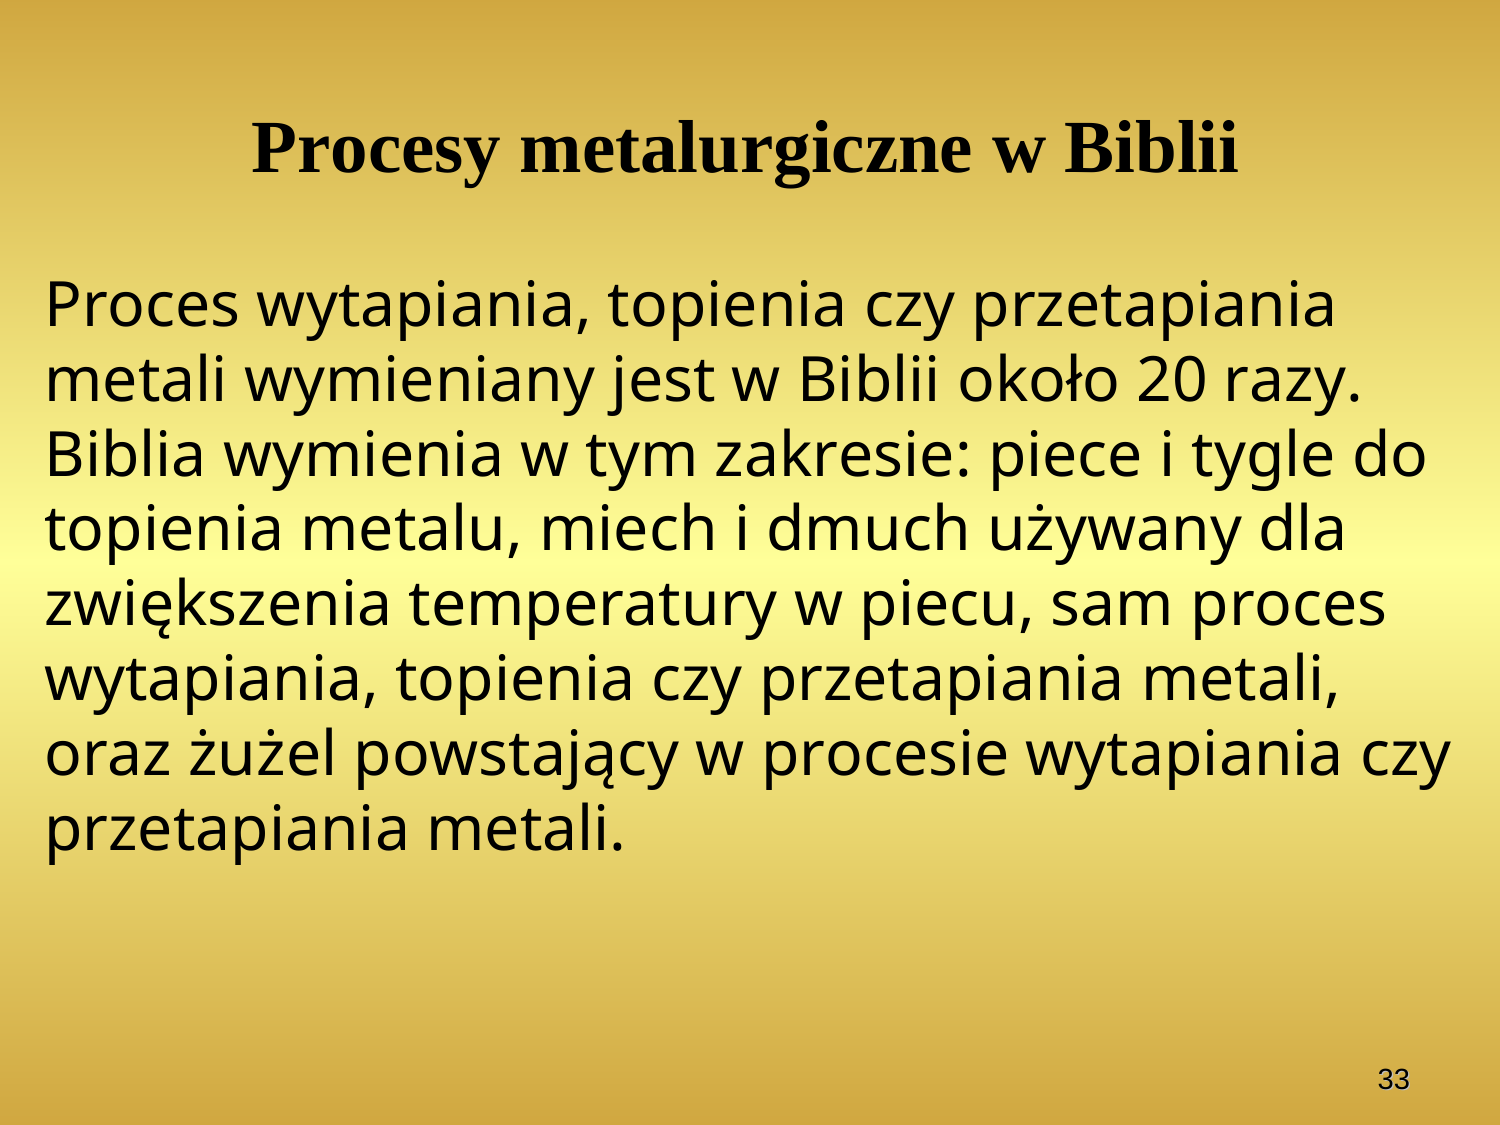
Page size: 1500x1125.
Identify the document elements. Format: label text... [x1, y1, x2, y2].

text_box <numer> [1074, 1024, 1426, 1103]
list Procesy metalurgiczne w Biblii Proces wytapiania, topienia czy przetapiania metali wymieniany jest w Biblii około 20 razy. Biblia wymienia w tym zakresie: piece i tygle do topienia metalu, miech i dmuch używany dla zwiększenia temperatury w piecu, sam proces wytapiania, topienia czy przetapiania metali, oraz żużel powstający w procesie wytapiania czy przetapiania metali. [29, 90, 1483, 988]
